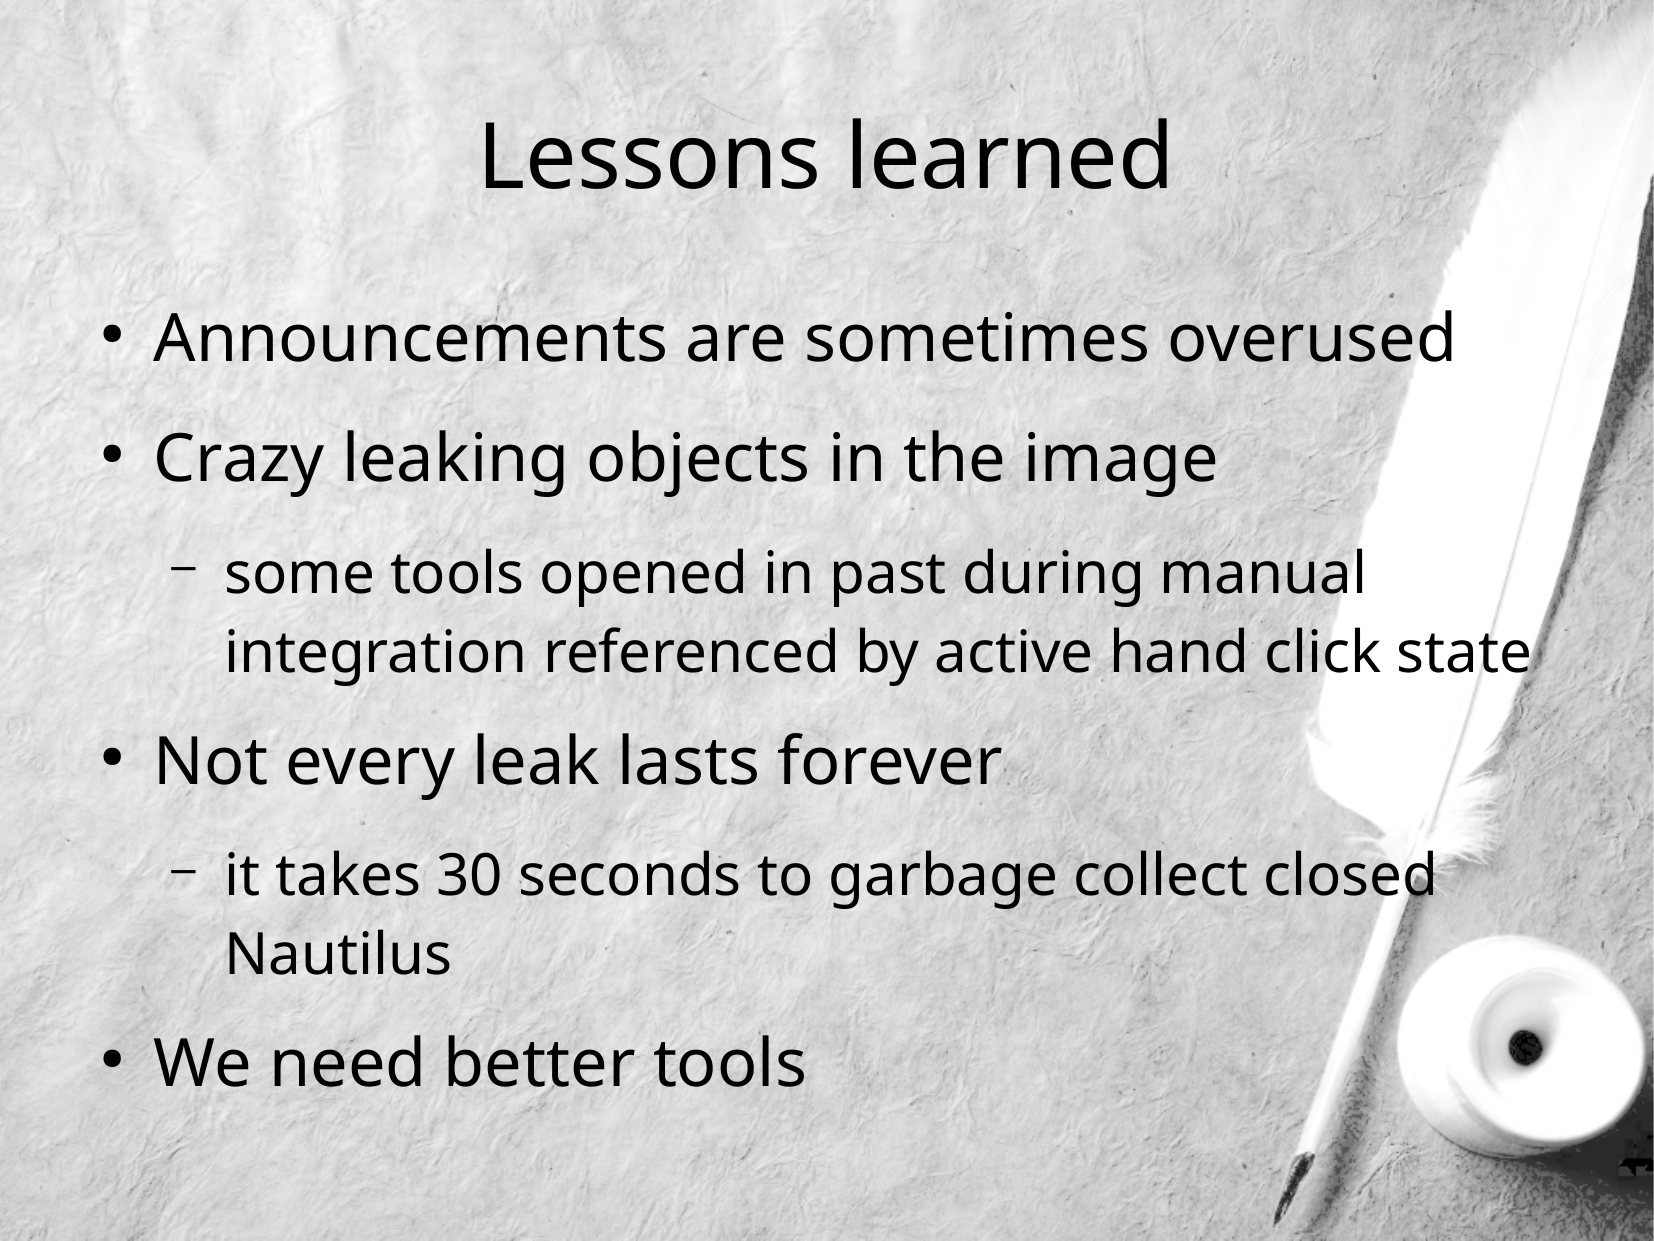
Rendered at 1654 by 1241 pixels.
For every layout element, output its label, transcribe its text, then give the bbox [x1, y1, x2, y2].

title Lessons learned [82, 49, 1571, 257]
picture [0, 0, 1654, 1241]
list Announcements are sometimes overused Crazy leaking objects in the image some tools opened in past during manual integration referenced by active hand click state Not every leak lasts forever it takes 30 seconds to garbage collect closed Nautilus We need better tools [82, 290, 1571, 1158]
